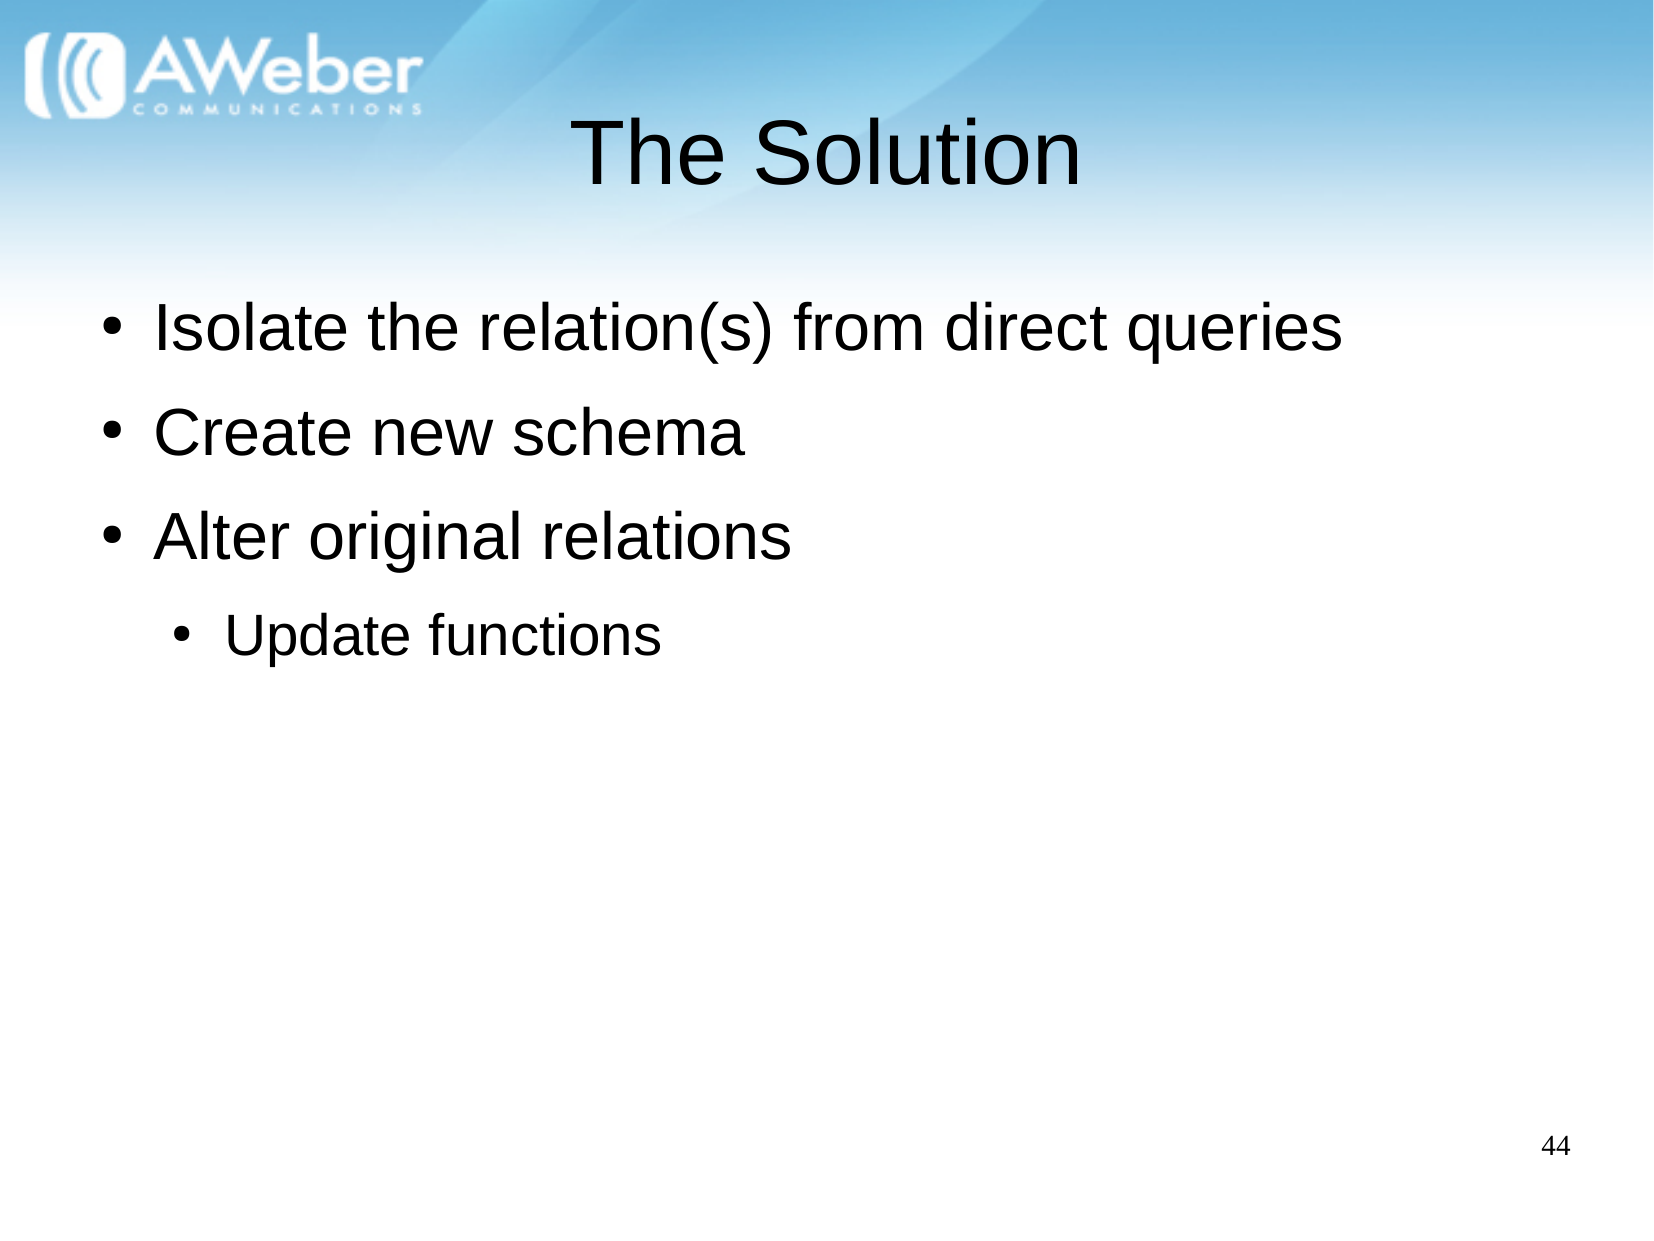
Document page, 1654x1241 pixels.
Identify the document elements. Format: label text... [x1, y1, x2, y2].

list Isolate the relation(s) from direct queries Create new schema Alter original relations Update functions [82, 290, 1571, 1109]
title The Solution [82, 49, 1571, 257]
picture [0, 0, 1654, 376]
